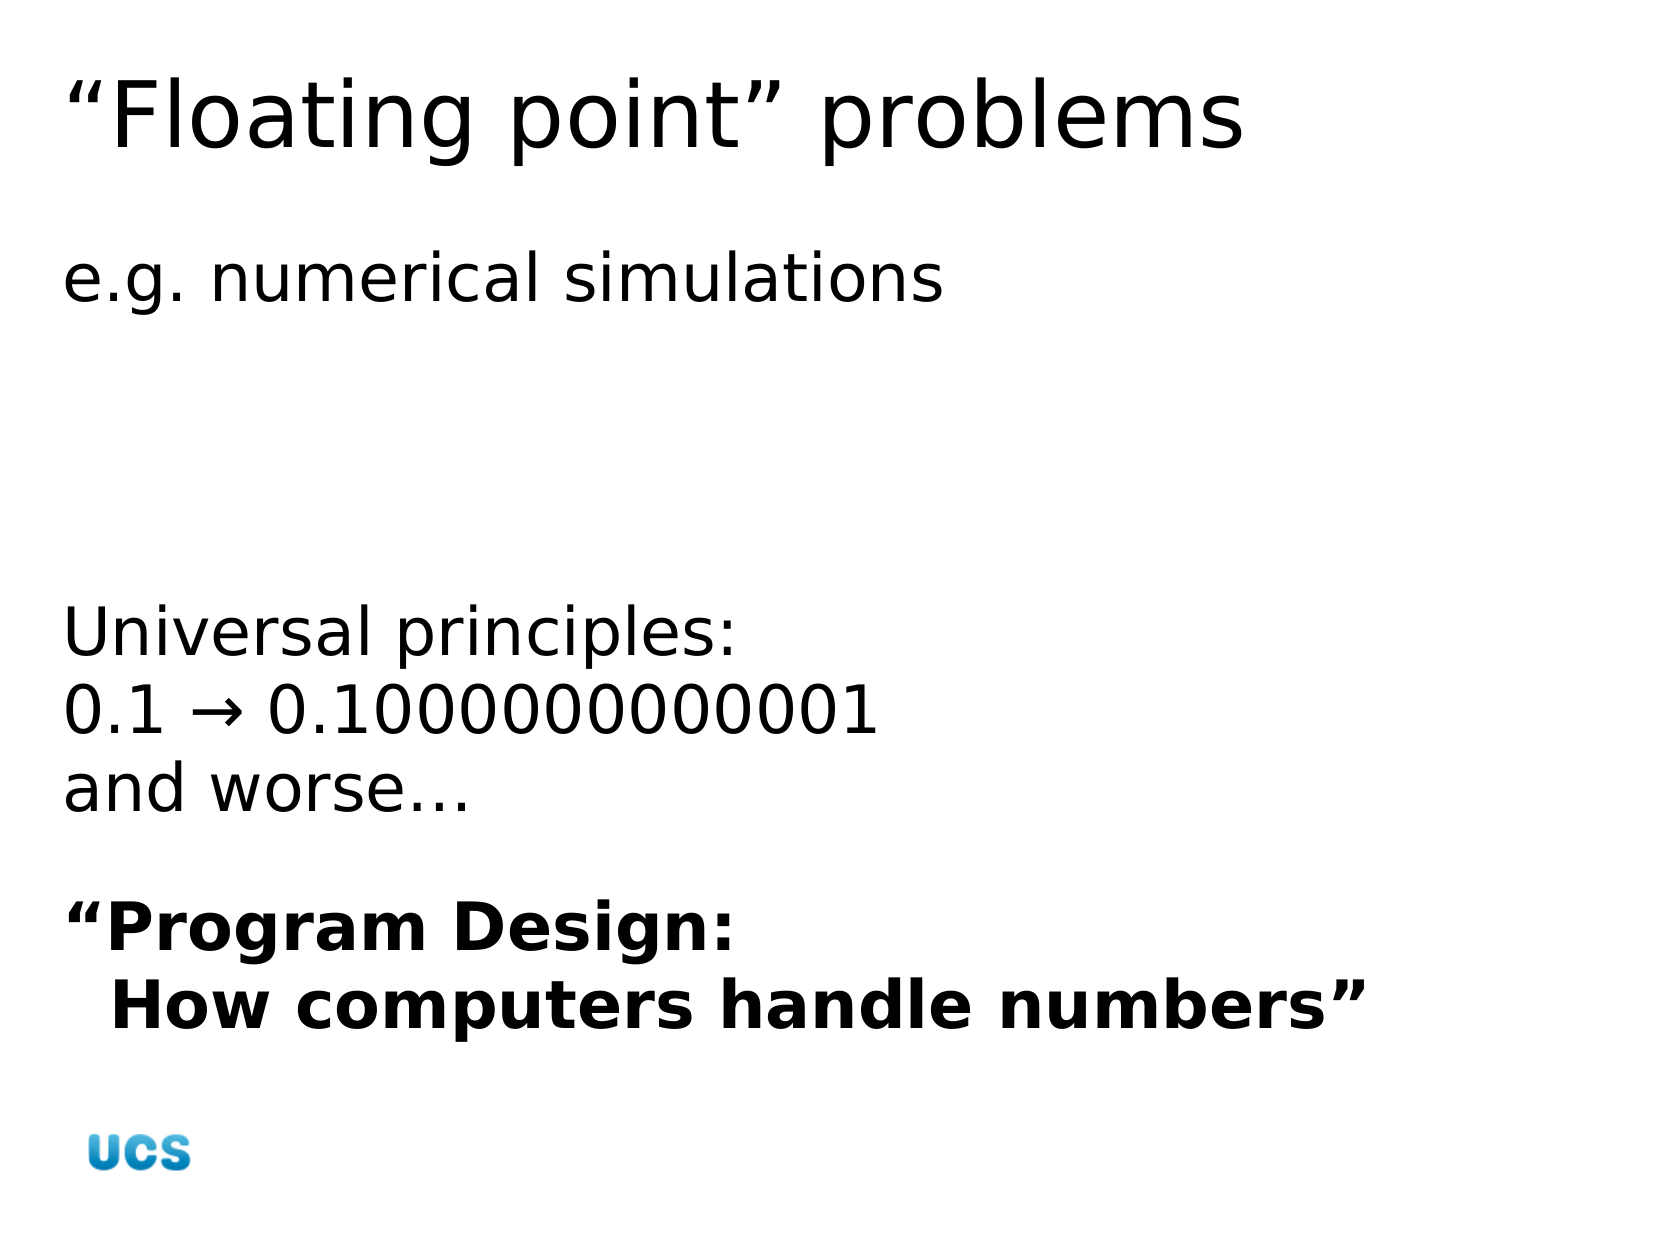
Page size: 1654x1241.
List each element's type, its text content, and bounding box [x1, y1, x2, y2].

text_box “Floating point” problems [59, 59, 1252, 173]
text_box e.g. numerical simulations [59, 236, 950, 320]
text_box Universal principles: 0.1 → 0.1000000000001 and worse… [59, 590, 887, 830]
text_box “Program Design: How computers handle numbers” [59, 885, 1376, 1048]
picture [88, 1133, 191, 1172]
